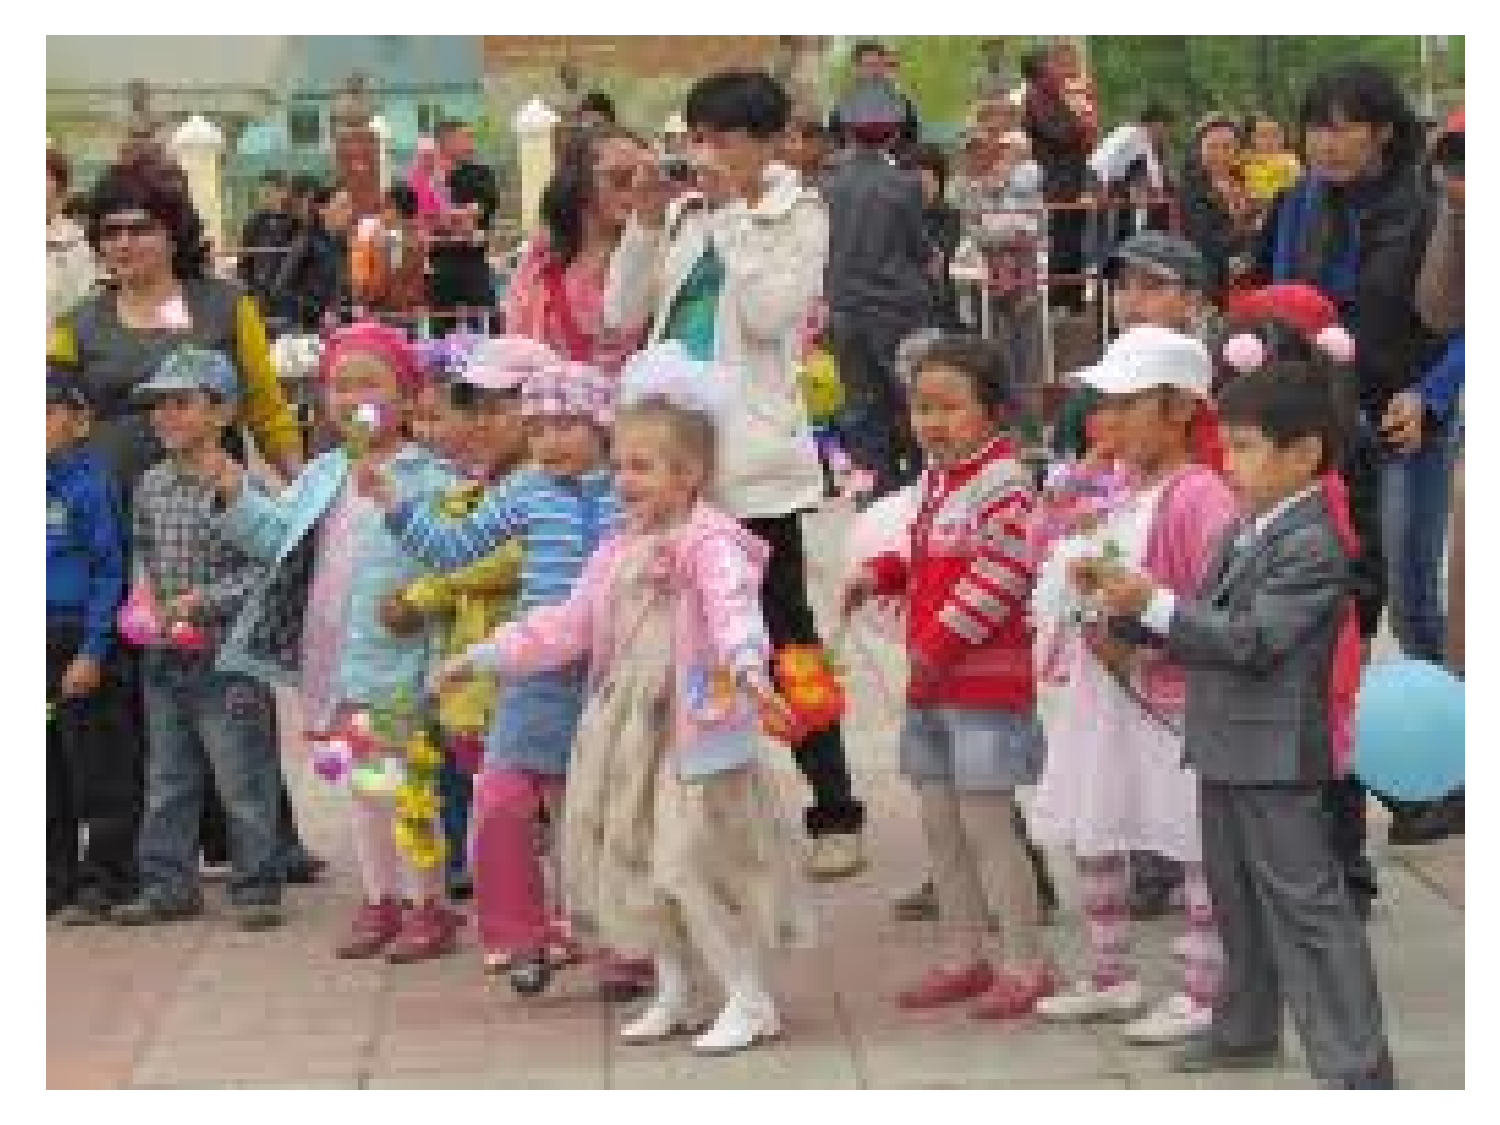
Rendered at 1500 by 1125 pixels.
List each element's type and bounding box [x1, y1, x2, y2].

picture [46, 35, 1465, 1090]
